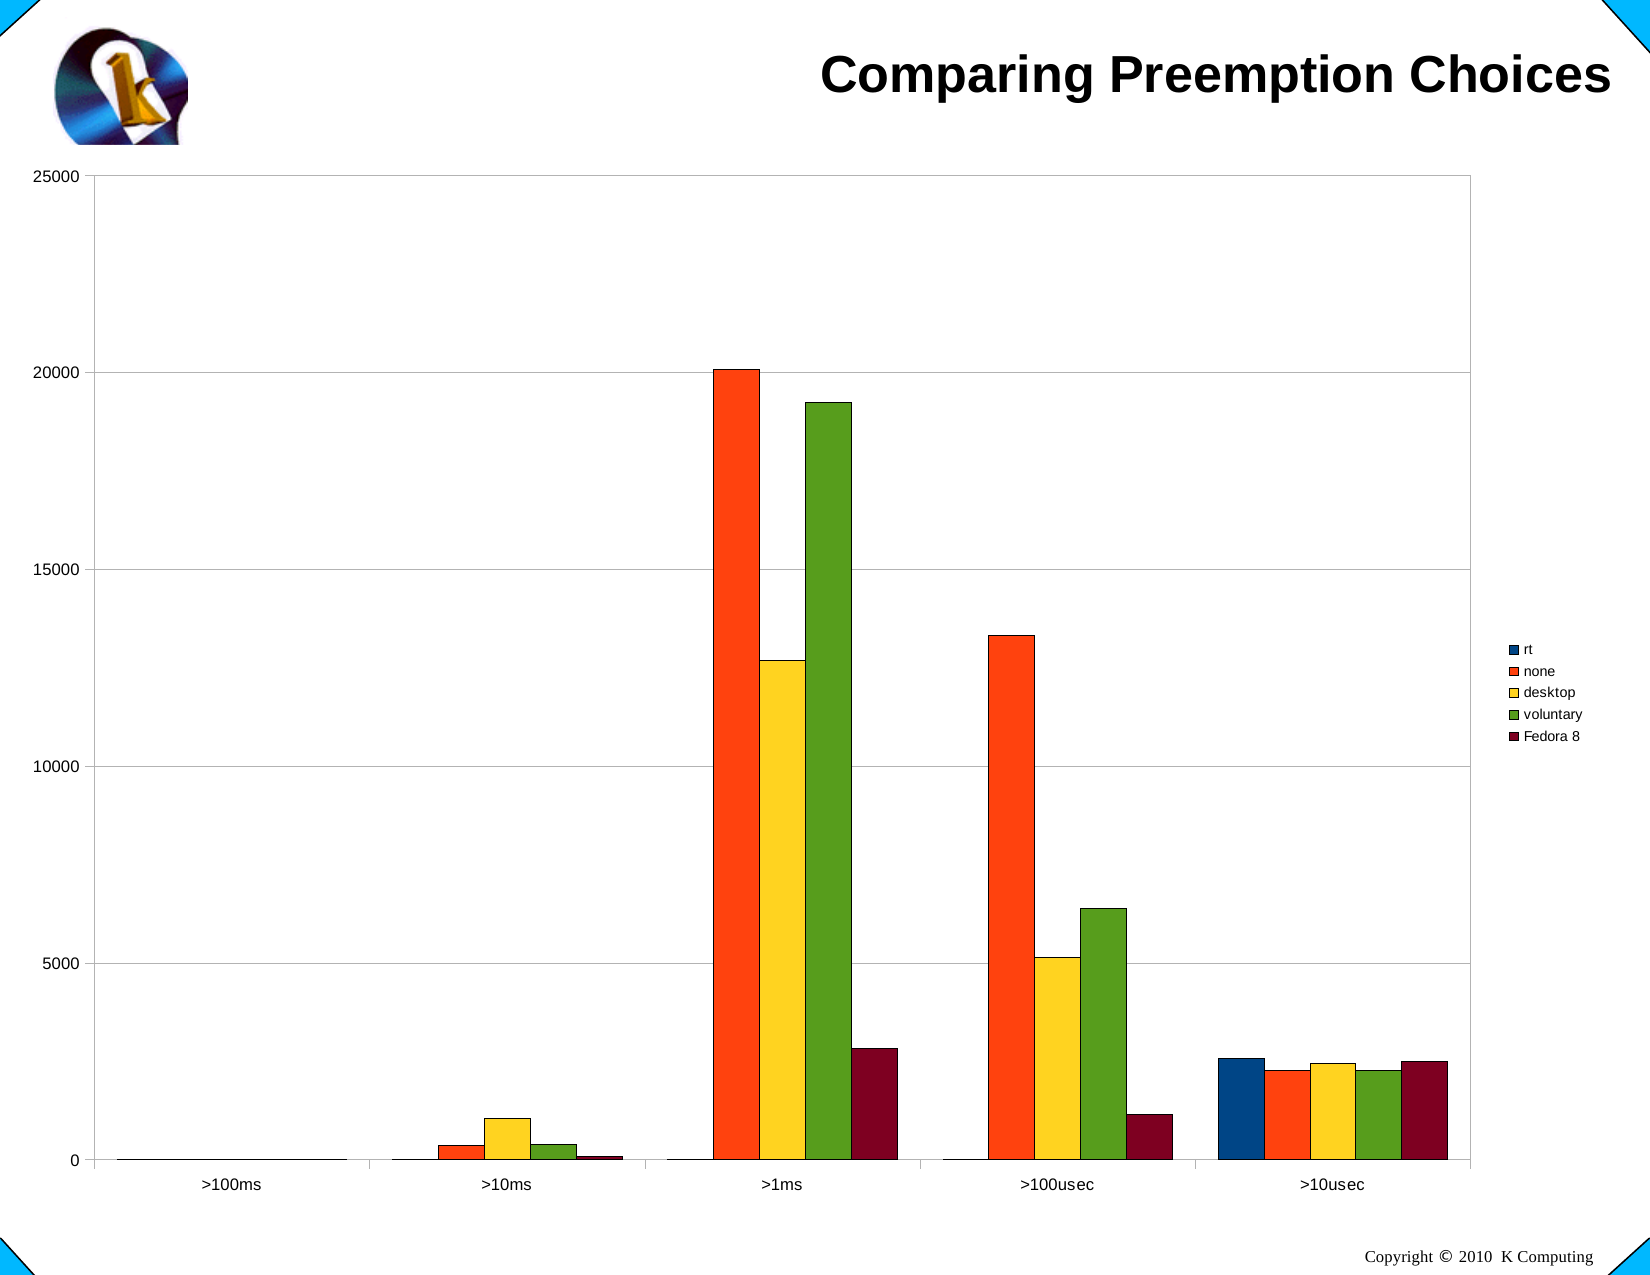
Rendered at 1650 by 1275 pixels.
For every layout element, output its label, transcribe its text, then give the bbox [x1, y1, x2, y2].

picture [53, 17, 188, 144]
chart [0, 144, 1650, 1238]
title Comparing Preemption Choices [437, 7, 1613, 143]
